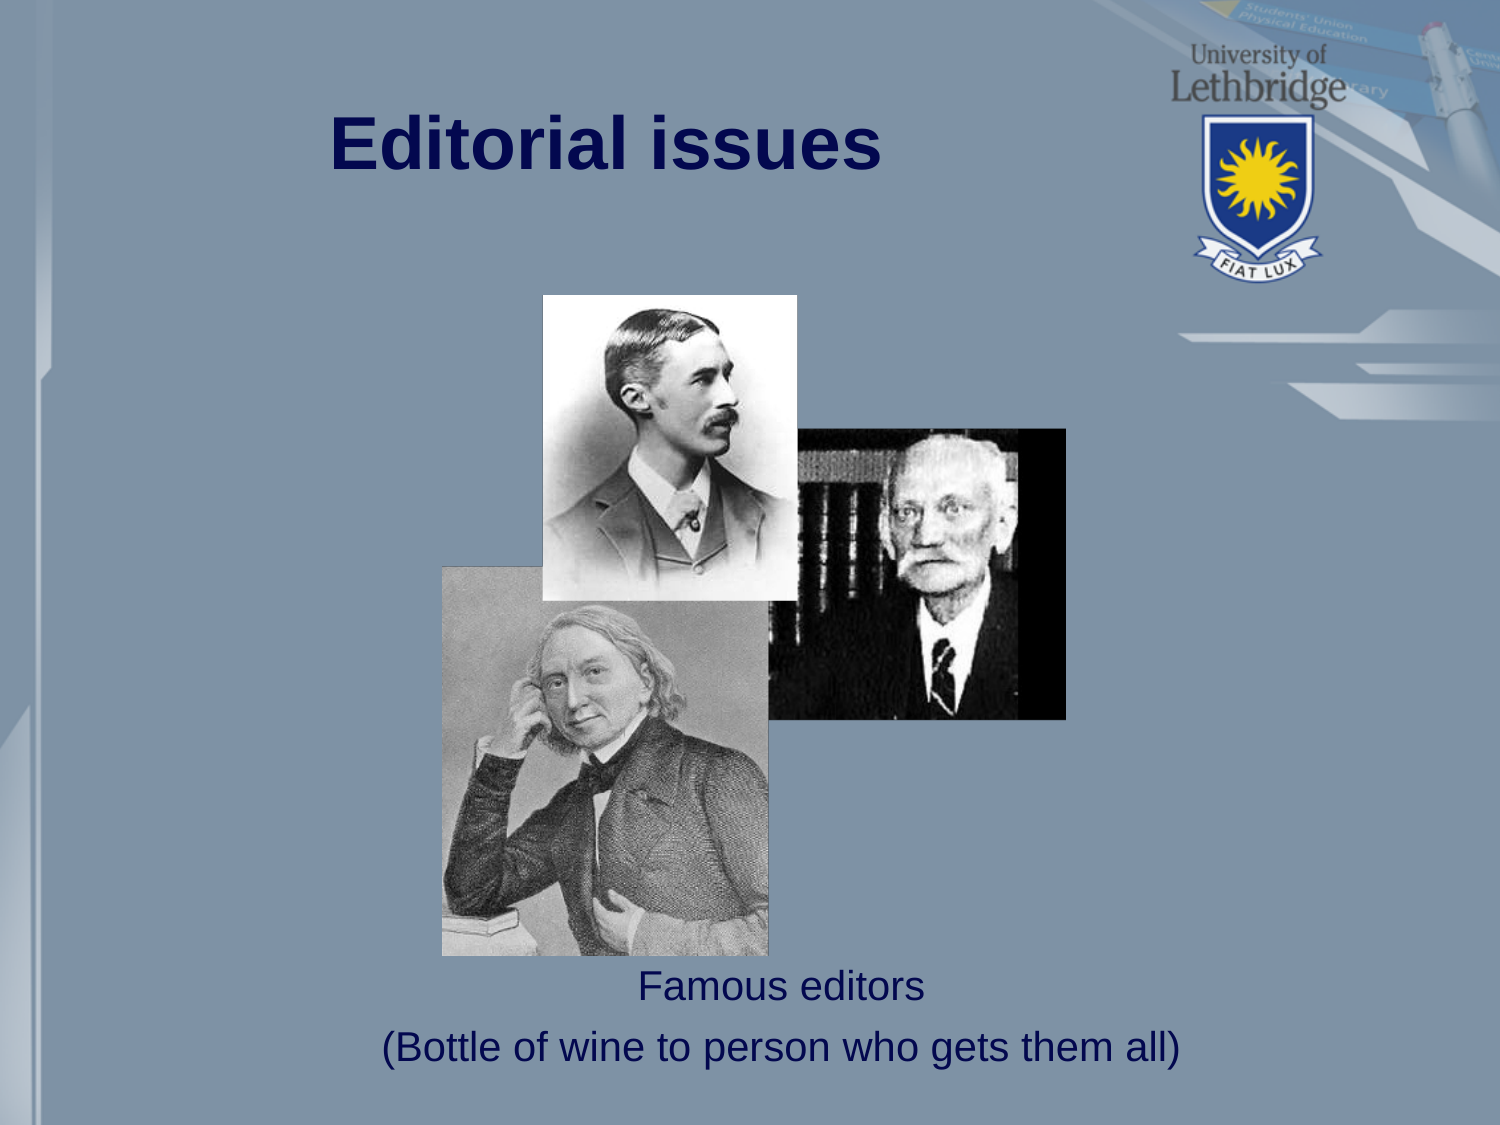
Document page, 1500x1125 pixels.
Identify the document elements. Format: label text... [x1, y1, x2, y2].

picture [0, 0, 1500, 1125]
list Famous editors (Bottle of wine to person who gets them all) [116, 962, 1447, 1082]
title Editorial issues [75, 46, 1138, 242]
